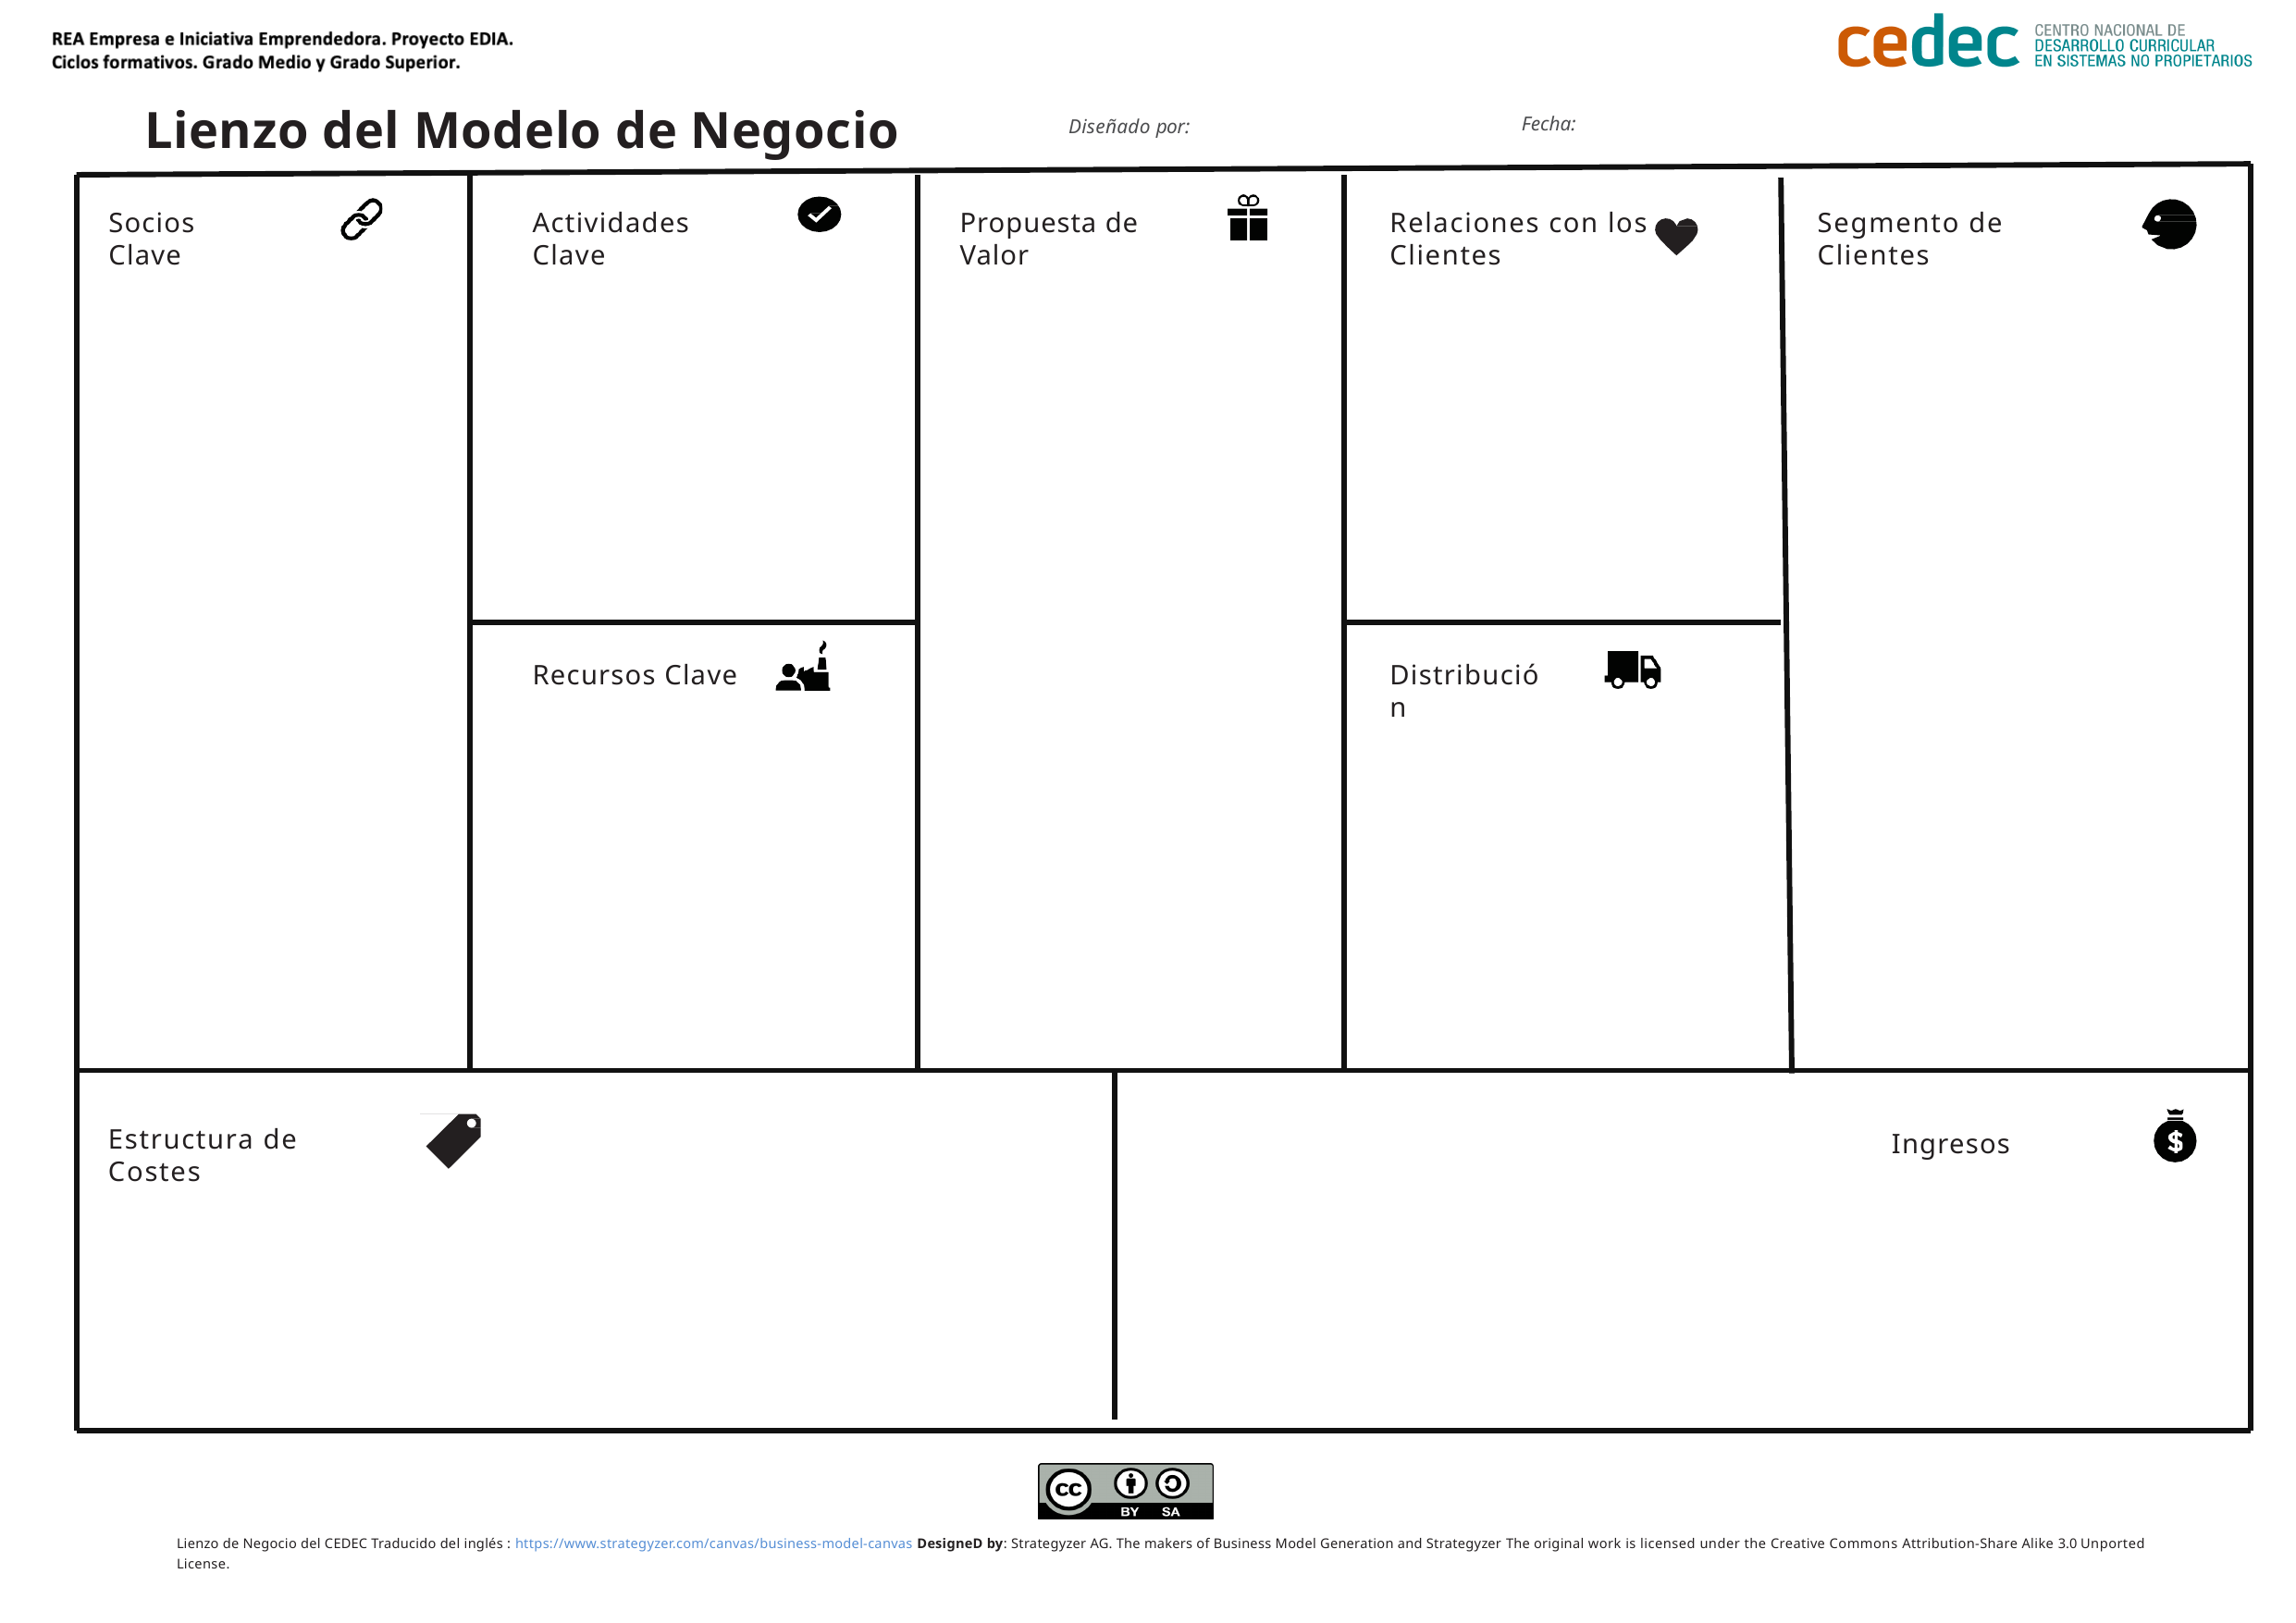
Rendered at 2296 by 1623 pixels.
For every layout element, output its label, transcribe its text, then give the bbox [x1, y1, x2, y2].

text_box [1605, 651, 1660, 688]
picture [1038, 1463, 1214, 1519]
text_box [420, 1113, 481, 1169]
text_box [2142, 199, 2197, 250]
text_box [776, 640, 830, 691]
text_box Diseñado por: [1048, 171, 1477, 175]
text_box Propuesta de Valor [957, 203, 1201, 239]
text_box Actividades Clave [530, 203, 771, 239]
text_box [797, 196, 842, 232]
text_box Fecha: [1507, 169, 1819, 173]
text_box [2166, 1109, 2184, 1119]
picture [1835, 10, 2262, 77]
text_box Lienzo de Negocio del CEDEC Traducido del inglés : https://www.strategyzer.com/canvas/business-model-canvas DesigneD by: Strategyzer AG. The makers of Business Model Generation and Strategyzer The original work is licensed under the Creative Commons Attribution-Share Alike 3.0 Unported License. [174, 1529, 2153, 1572]
text_box Ingresos [1889, 1125, 2120, 1160]
picture [27, 16, 558, 88]
text_box [2154, 1120, 2197, 1162]
text_box Relaciones con los Clientes [1388, 203, 1698, 271]
text_box Socios Clave [106, 203, 276, 239]
text_box [1228, 194, 1267, 240]
text_box Distribución [1388, 656, 1553, 691]
text_box Estructura de Costes [105, 1120, 397, 1155]
text_box Segmento de Clientes [1815, 203, 2115, 239]
text_box Lienzo del Modelo de Negocio [142, 96, 973, 165]
text_box Diseñado por: [1048, 101, 1477, 166]
text_box Recursos Clave [530, 656, 771, 691]
text_box [340, 199, 382, 240]
text_box Fecha: [1507, 98, 1819, 165]
